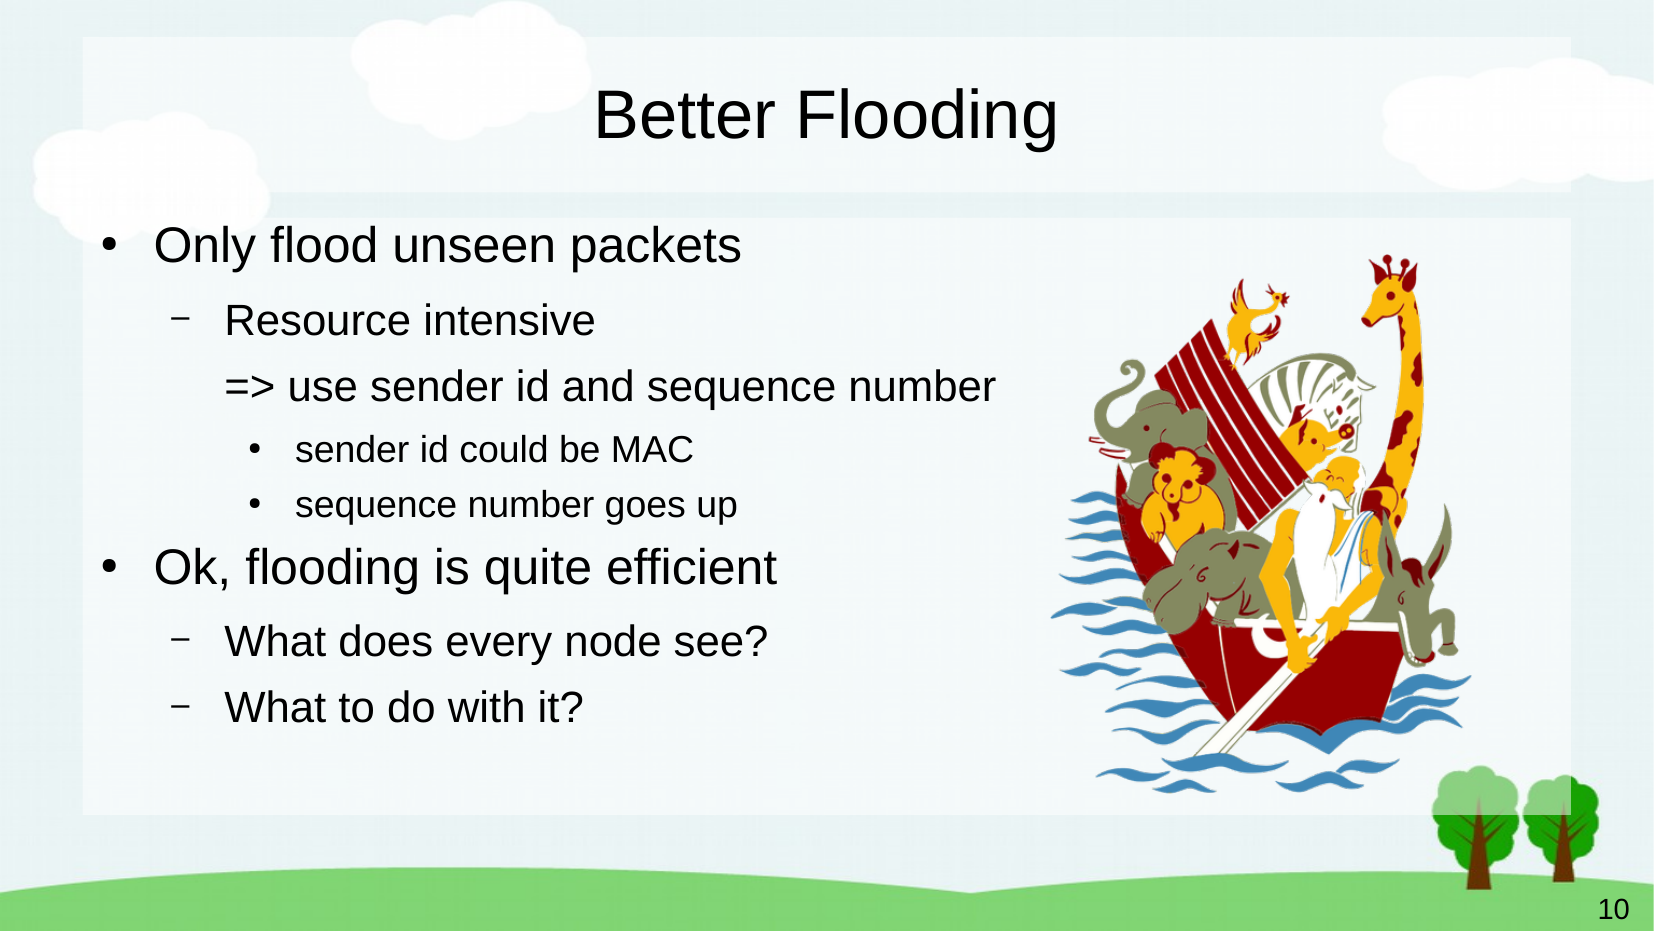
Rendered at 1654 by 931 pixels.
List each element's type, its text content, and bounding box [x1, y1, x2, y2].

list Only flood unseen packets Resource intensive => use sender id and sequence number sender id could be MAC sequence number goes up Ok, flooding is quite efficient What does every node see? What to do with it? [82, 217, 1571, 815]
picture [0, 0, 1654, 931]
title Better Flooding [82, 37, 1571, 193]
